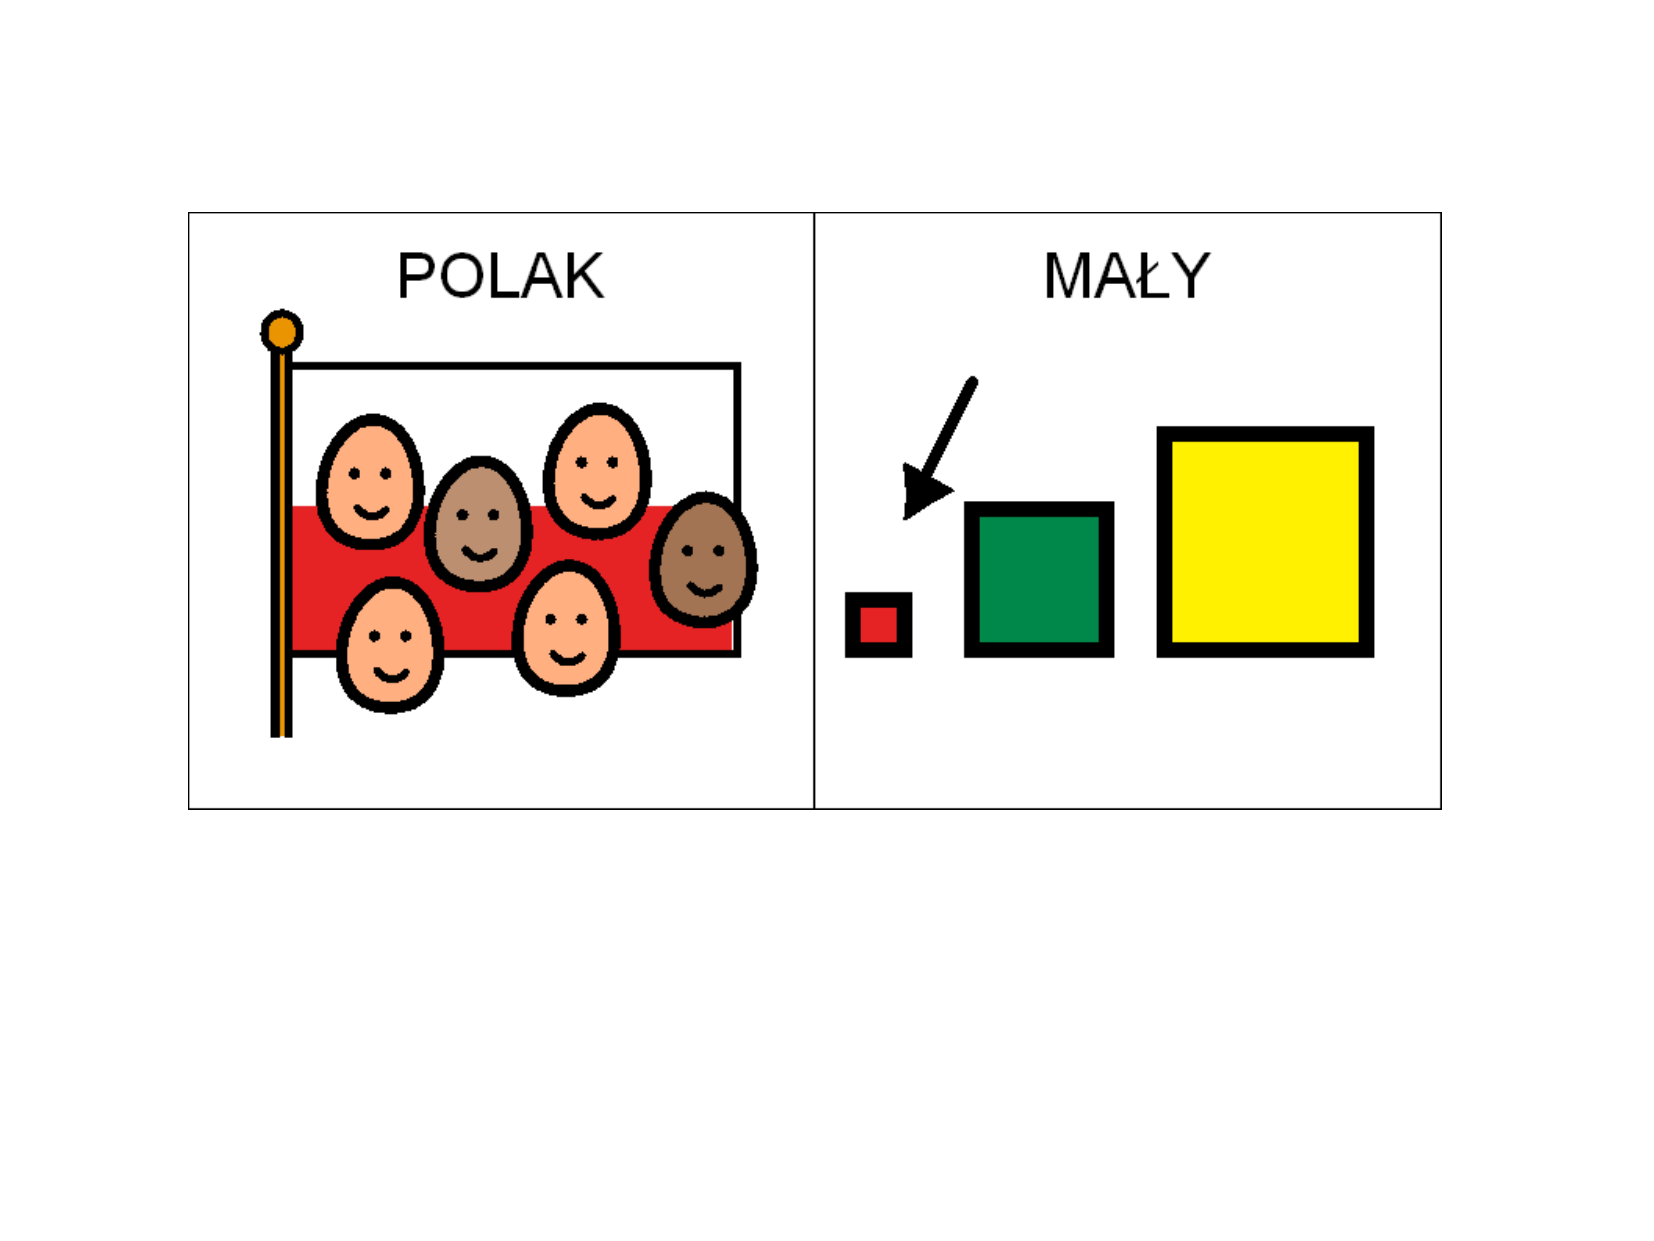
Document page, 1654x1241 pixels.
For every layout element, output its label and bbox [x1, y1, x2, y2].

picture [188, 212, 1442, 810]
